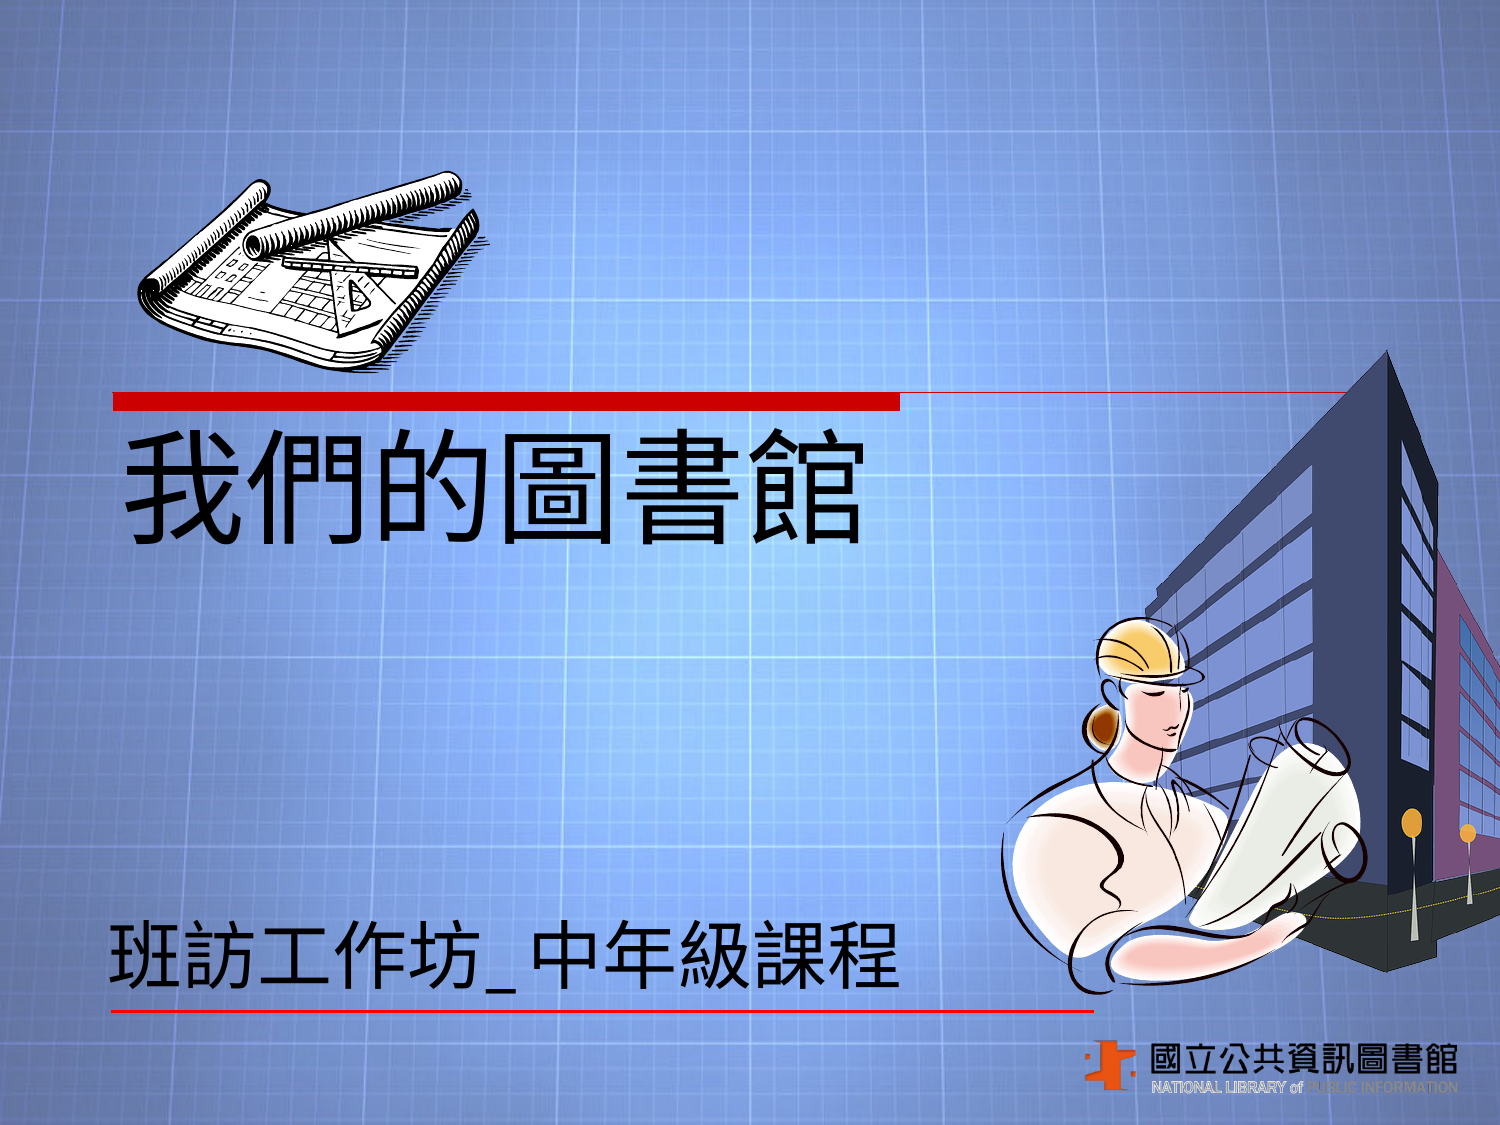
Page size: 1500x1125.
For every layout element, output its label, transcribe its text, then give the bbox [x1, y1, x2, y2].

picture [0, 0, 1500, 1125]
subtitle 班訪工作坊_中年級課程 [100, 893, 1251, 1012]
title 我們的圖書館 [112, 349, 1096, 575]
